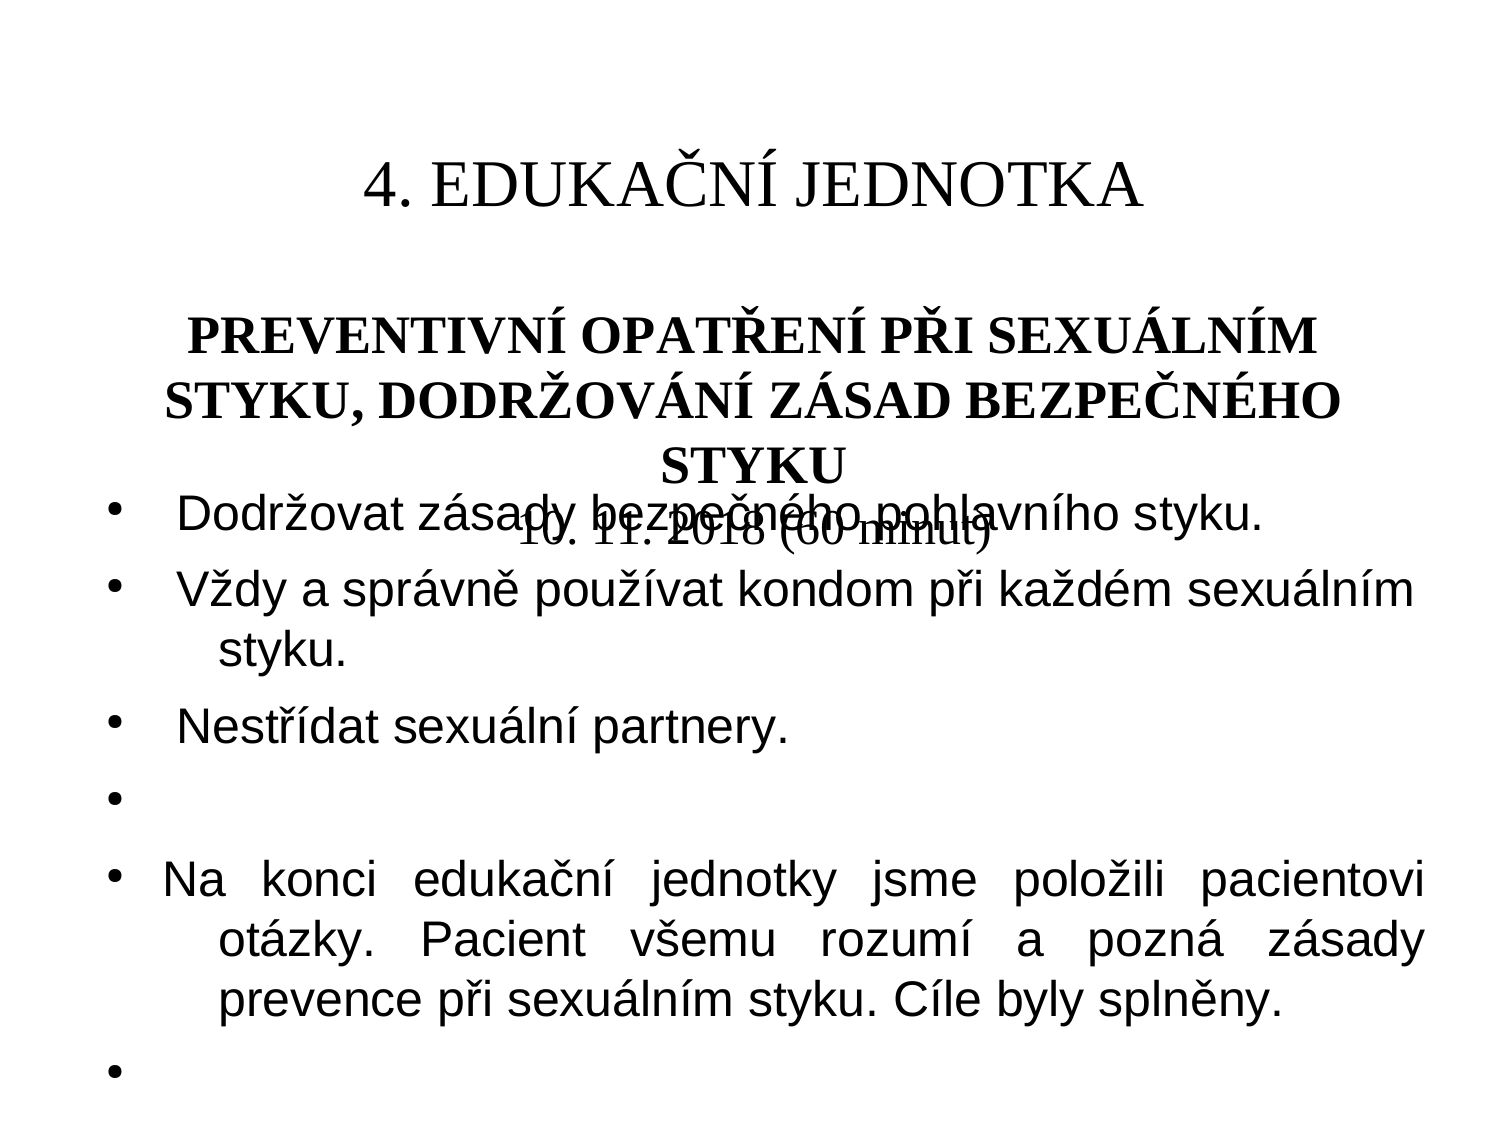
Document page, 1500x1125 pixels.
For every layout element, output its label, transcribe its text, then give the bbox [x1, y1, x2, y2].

list Dodržovat zásady bezpečného pohlavního styku. Vždy a správně používat kondom při každém sexuálním styku. Nestřídat sexuální partnery. Na konci edukační jednotky jsme položili pacientovi otázky. Pacient všemu rozumí a pozná zásady prevence při sexuálním styku. Cíle byly splněny. [91, 472, 1441, 1125]
title 4. EDUKAČNÍ JEDNOTKA PREVENTIVNÍ OPATŘENÍ PŘI SEXUÁLNÍM STYKU, DODRŽOVÁNÍ ZÁSAD BEZPEČNÉHO STYKU 10. 11. 2018 (60 minut) [79, 131, 1430, 319]
